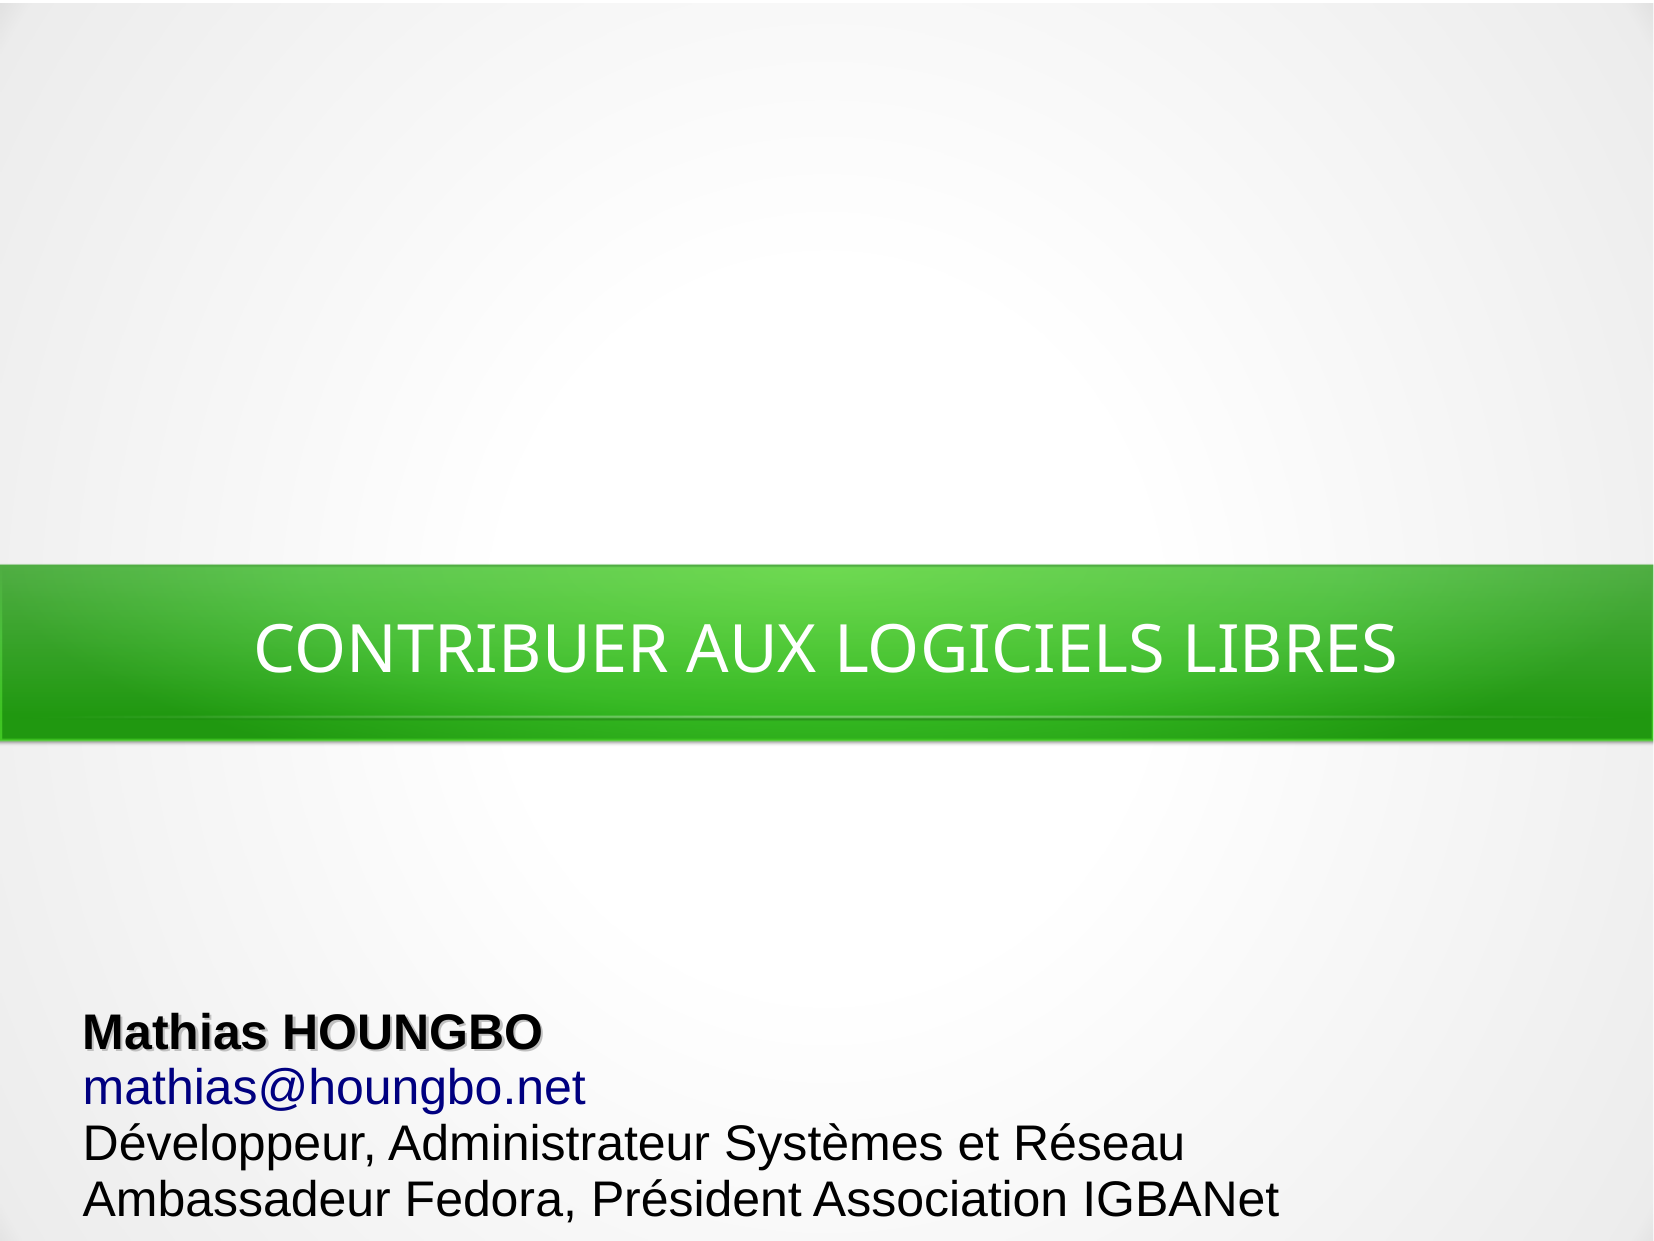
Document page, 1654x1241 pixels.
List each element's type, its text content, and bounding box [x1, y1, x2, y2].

title CONTRIBUER AUX LOGICIELS LIBRES [82, 578, 1571, 715]
picture [0, 3, 1654, 1241]
subtitle Mathias HOUNGBO mathias@houngbo.net Développeur, Administrateur Systèmes et Réseau Ambassadeur Fedora, Président Association IGBANet [82, 755, 1571, 1241]
